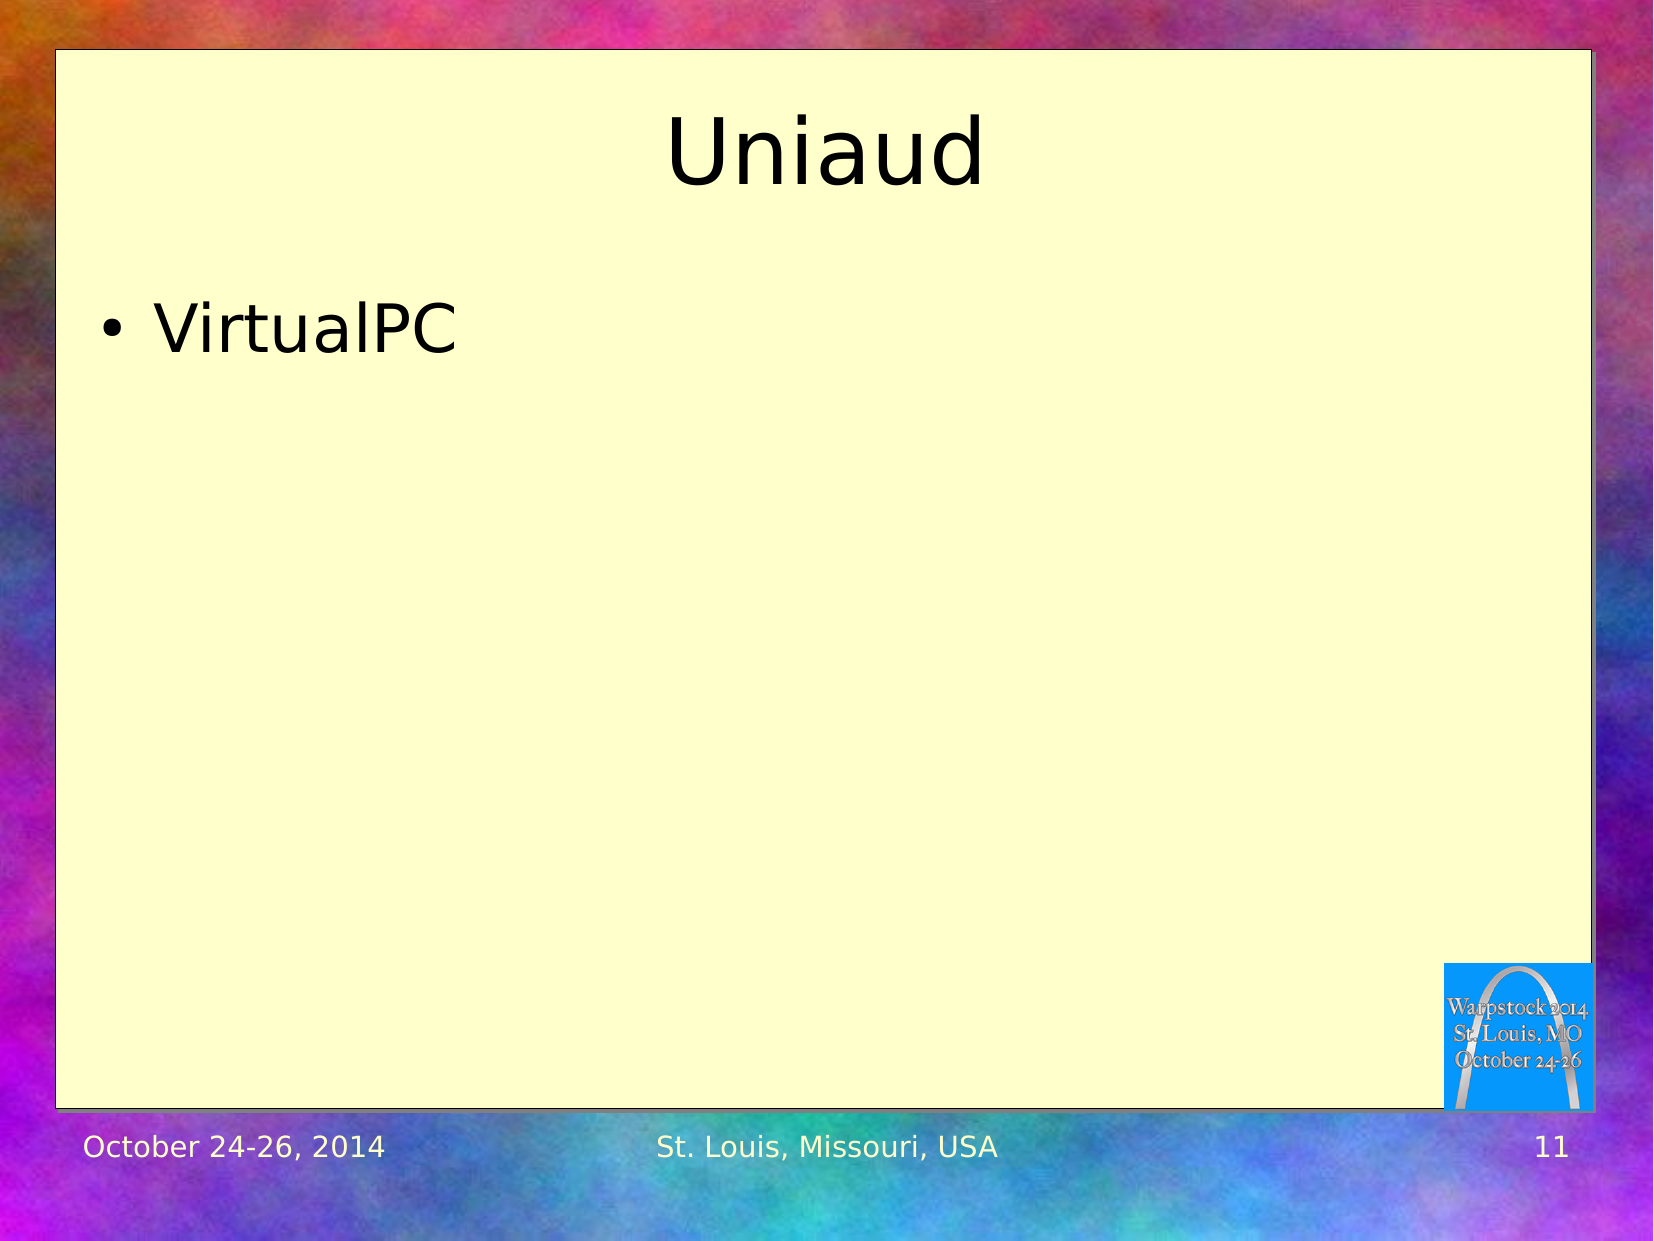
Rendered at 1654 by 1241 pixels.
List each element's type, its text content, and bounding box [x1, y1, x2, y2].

title Uniaud [82, 49, 1571, 257]
picture [0, 0, 1654, 1241]
list VirtualPC [82, 290, 809, 1109]
